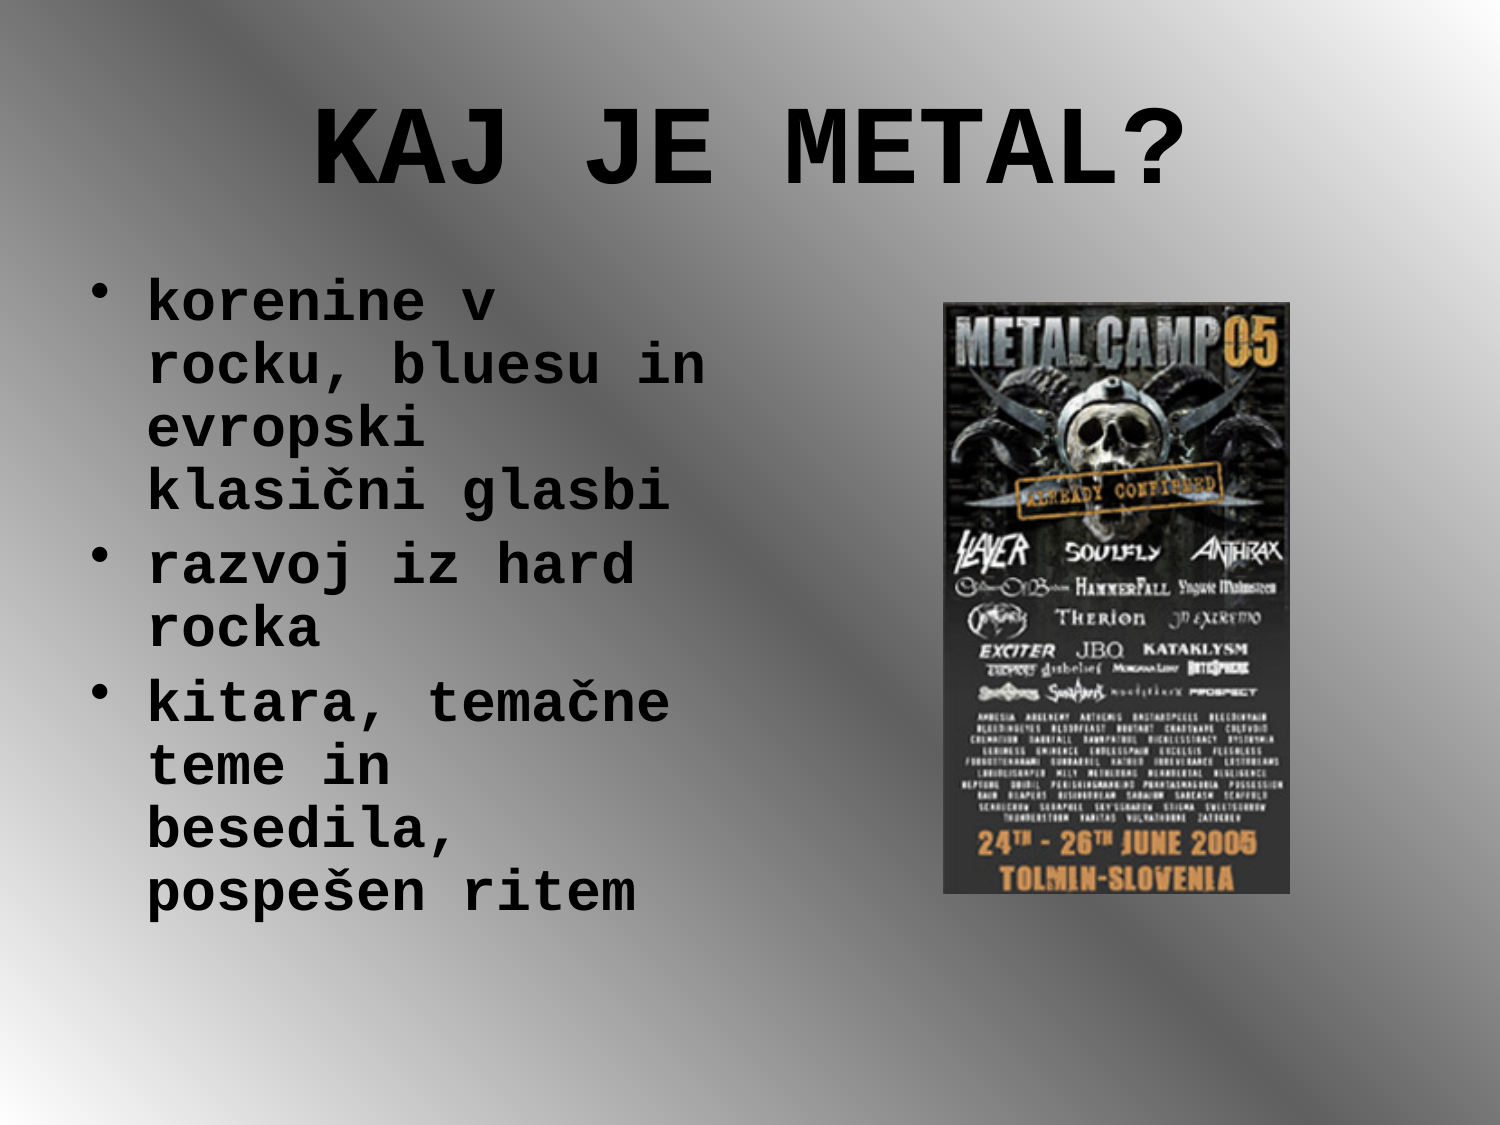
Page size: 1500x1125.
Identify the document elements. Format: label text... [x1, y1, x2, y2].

picture [943, 302, 1290, 894]
title KAJ JE METAL? [75, 45, 1425, 233]
list korenine v rocku, bluesu in evropski klasični glasbi razvoj iz hard rocka kitara, temačne teme in besedila, pospešen ritem [75, 262, 738, 1005]
